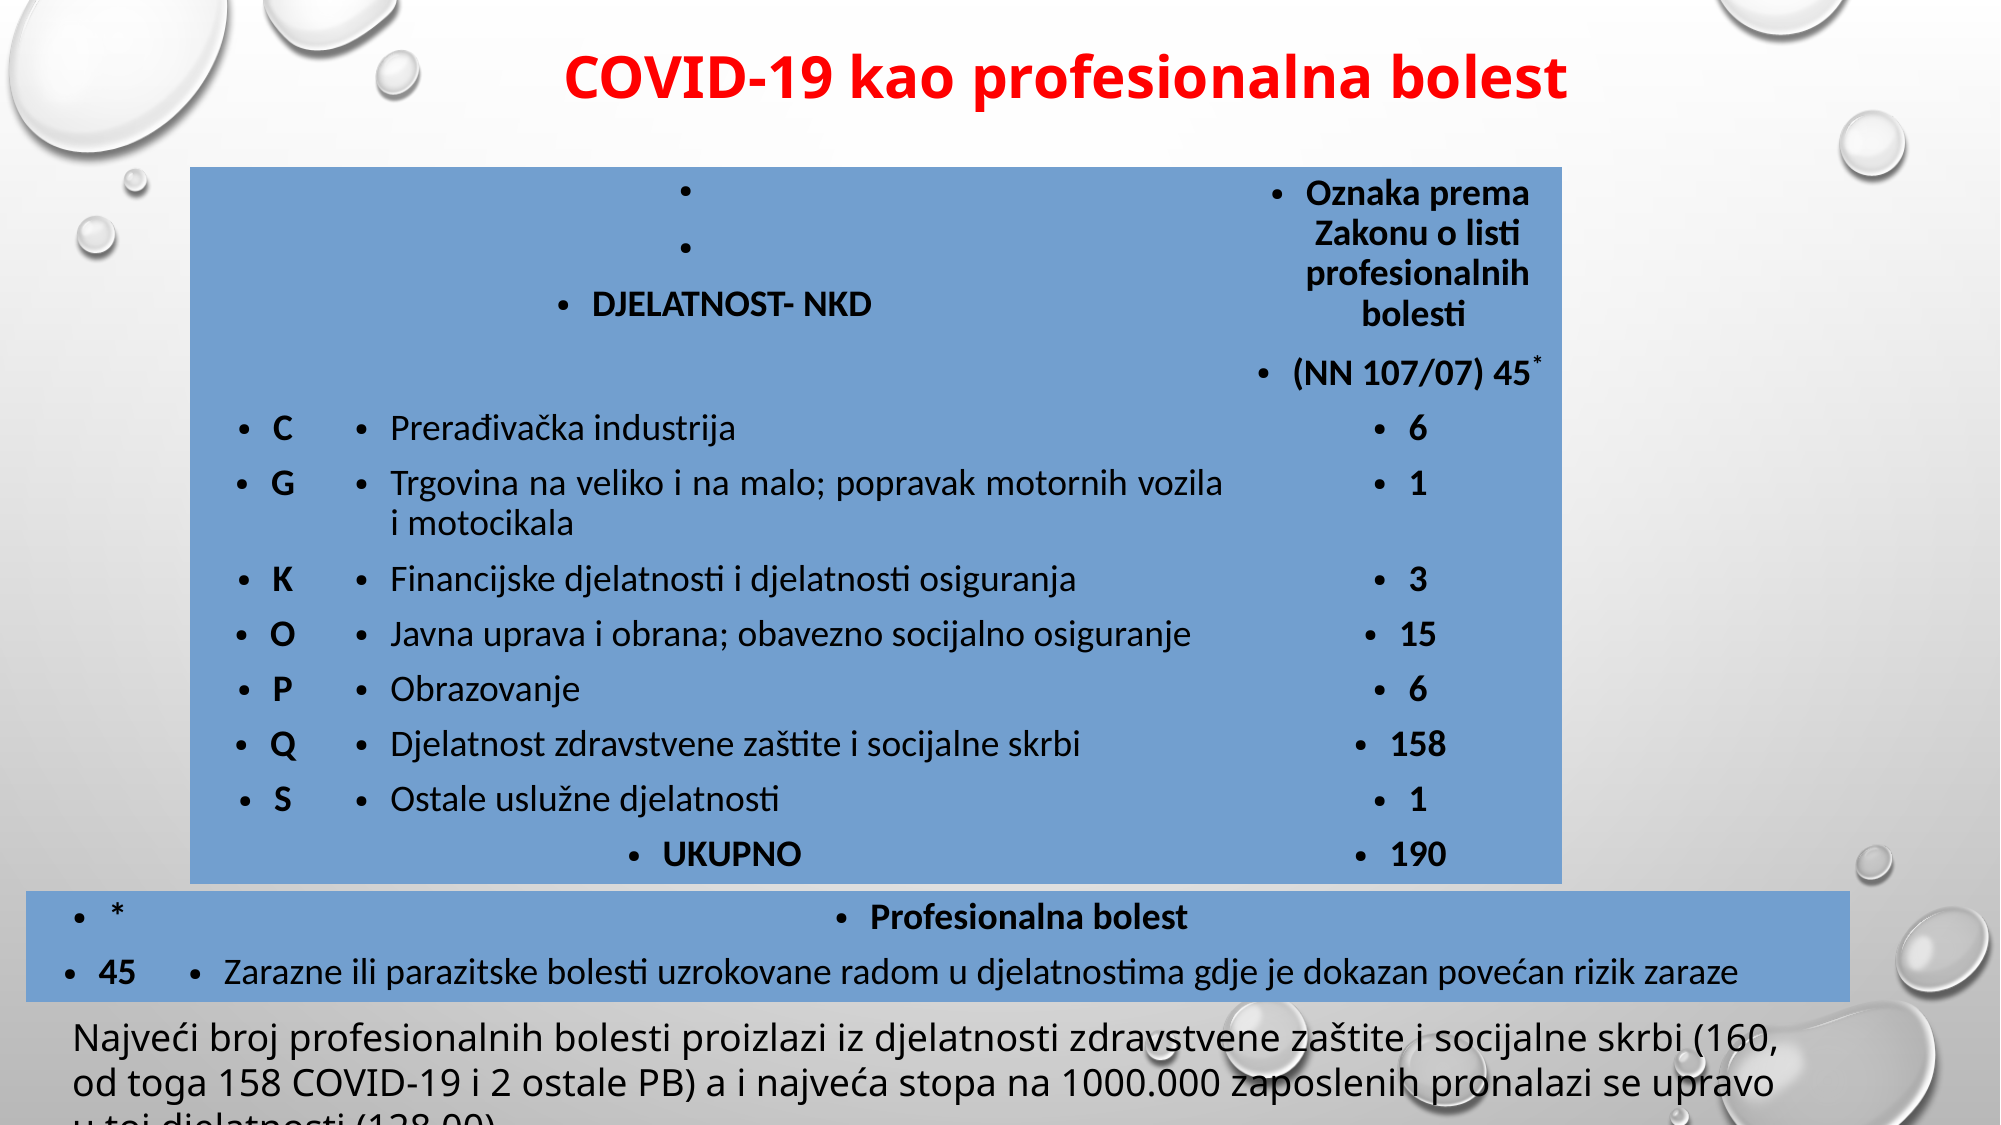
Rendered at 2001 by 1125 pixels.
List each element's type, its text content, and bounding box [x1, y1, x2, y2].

table_cell C [190, 402, 340, 457]
table_header DJELATNOST- NKD [190, 167, 1239, 402]
table_cell Financijske djelatnosti i djelatnosti osiguranja [340, 553, 1239, 608]
table_cell 45 [26, 947, 174, 1002]
table_cell 1 [1239, 457, 1562, 553]
table_cell Prerađivačka industrija [340, 402, 1239, 457]
text_box COVID-19 kao profesionalna bolest [548, 33, 1584, 118]
table_cell O [190, 608, 340, 663]
table_cell 190 [1239, 829, 1562, 884]
table_cell G [190, 457, 340, 553]
table_cell Javna uprava i obrana; obavezno socijalno osiguranje [340, 608, 1239, 663]
table_header * [26, 891, 174, 947]
table_cell Obrazovanje [340, 663, 1239, 718]
table_cell 1 [1239, 773, 1562, 829]
table_cell 6 [1239, 663, 1562, 718]
table_cell 6 [1239, 402, 1562, 457]
table_cell Djelatnost zdravstvene zaštite i socijalne skrbi [340, 718, 1239, 773]
table_cell 15 [1239, 608, 1562, 663]
table_cell 3 [1239, 553, 1562, 608]
text_box Najveći broj profesionalnih bolesti proizlazi iz djelatnosti zdravstvene zaštite i socijalne skrbi (160, od toga 158 COVID-19 i 2 ostale PB) a i najveća stopa na 1000.000 zaposlenih pronalazi se upravo u toj djelatnosti (128.00). [57, 1007, 1819, 1125]
table_cell Zarazne ili parazitske bolesti uzrokovane radom u djelatnostima gdje je dokazan povećan rizik zaraze [174, 947, 1850, 1002]
table_header Oznaka prema Zakonu o listi profesionalnih bolesti (NN 107/07) 45* [1239, 167, 1562, 402]
table_cell Q [190, 718, 340, 773]
table_cell K [190, 553, 340, 608]
table_header Profesionalna bolest [174, 891, 1850, 947]
table_cell P [190, 663, 340, 718]
table_cell Trgovina na veliko i na malo; popravak motornih vozila i motocikala [340, 457, 1239, 553]
table_cell S [190, 773, 340, 829]
table_cell Ostale uslužne djelatnosti [340, 773, 1239, 829]
table_cell UKUPNO [190, 829, 1239, 884]
table_cell 158 [1239, 718, 1562, 773]
